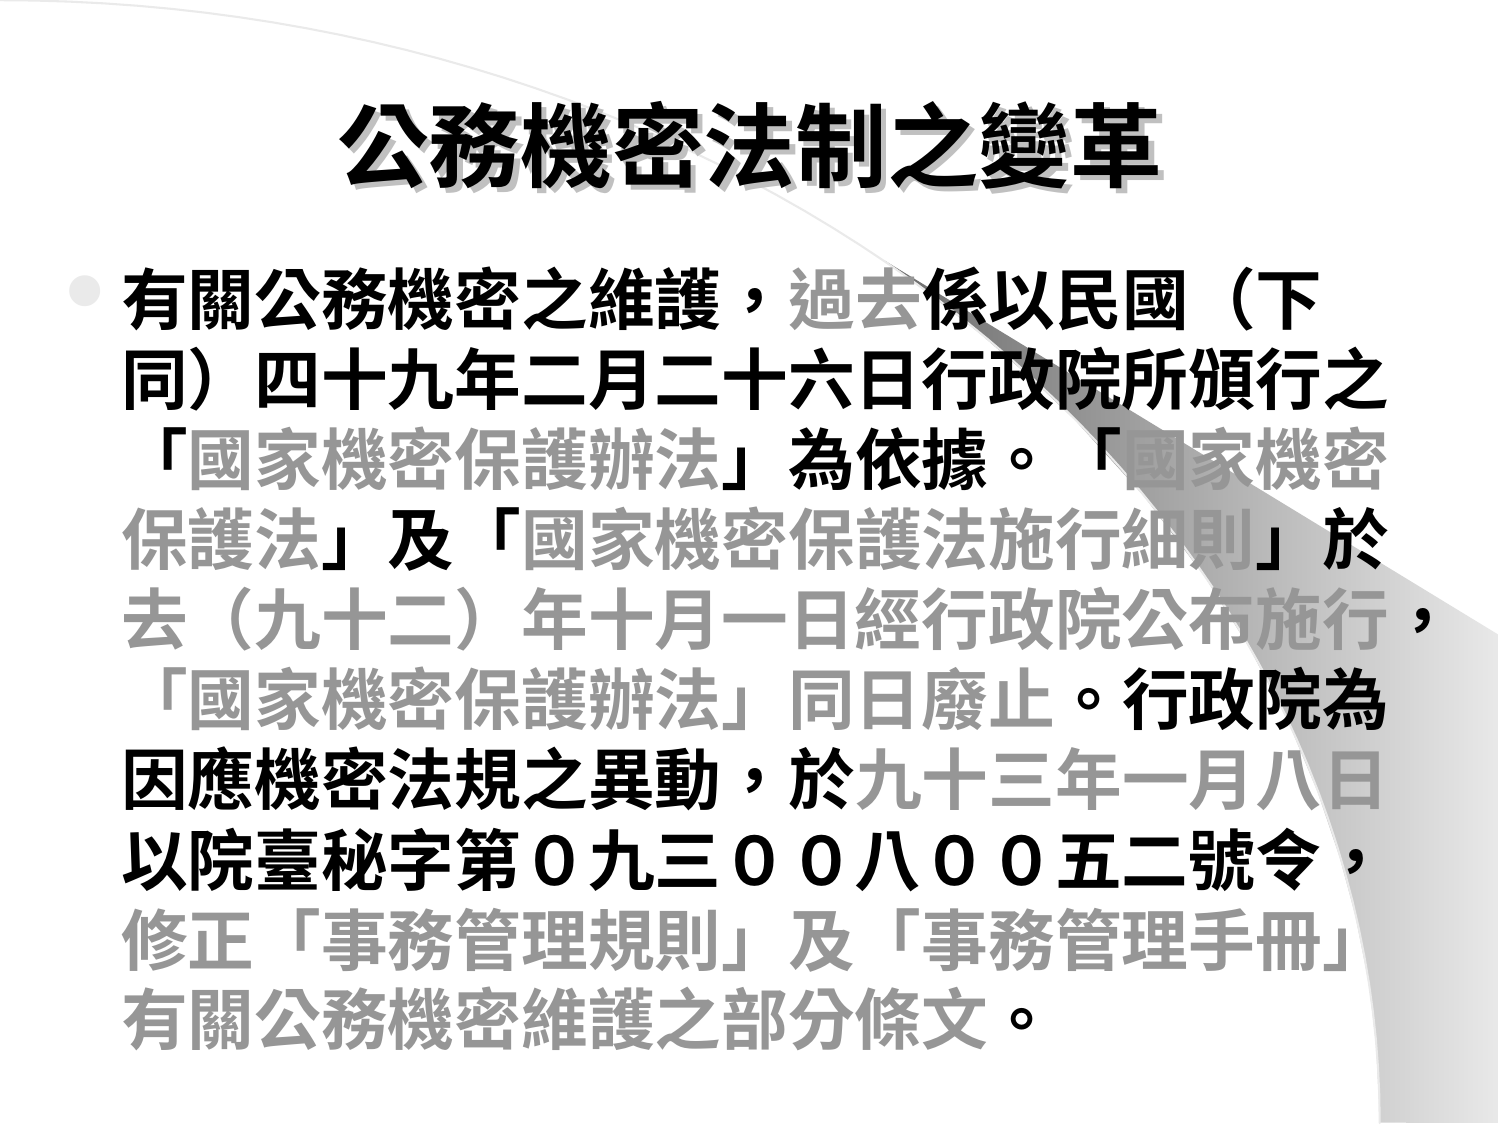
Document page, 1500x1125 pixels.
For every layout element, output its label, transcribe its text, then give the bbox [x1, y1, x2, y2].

list 有關公務機密之維護，過去係以民國（下同）四十九年二月二十六日行政院所頒行之「國家機密保護辦法」為依據。「國家機密保護法」及「國家機密保護法施行細則」於去（九十二）年十月一日經行政院公布施行，「國家機密保護辦法」同日廢止。行政院為因應機密法規之異動，於九十三年一月八日以院臺秘字第０九三００八００五二號令，修正「事務管理規則」及「事務管理手冊」有關公務機密維護之部分條文。 [50, 249, 1463, 1075]
title 公務機密法制之變革 [112, 49, 1388, 238]
